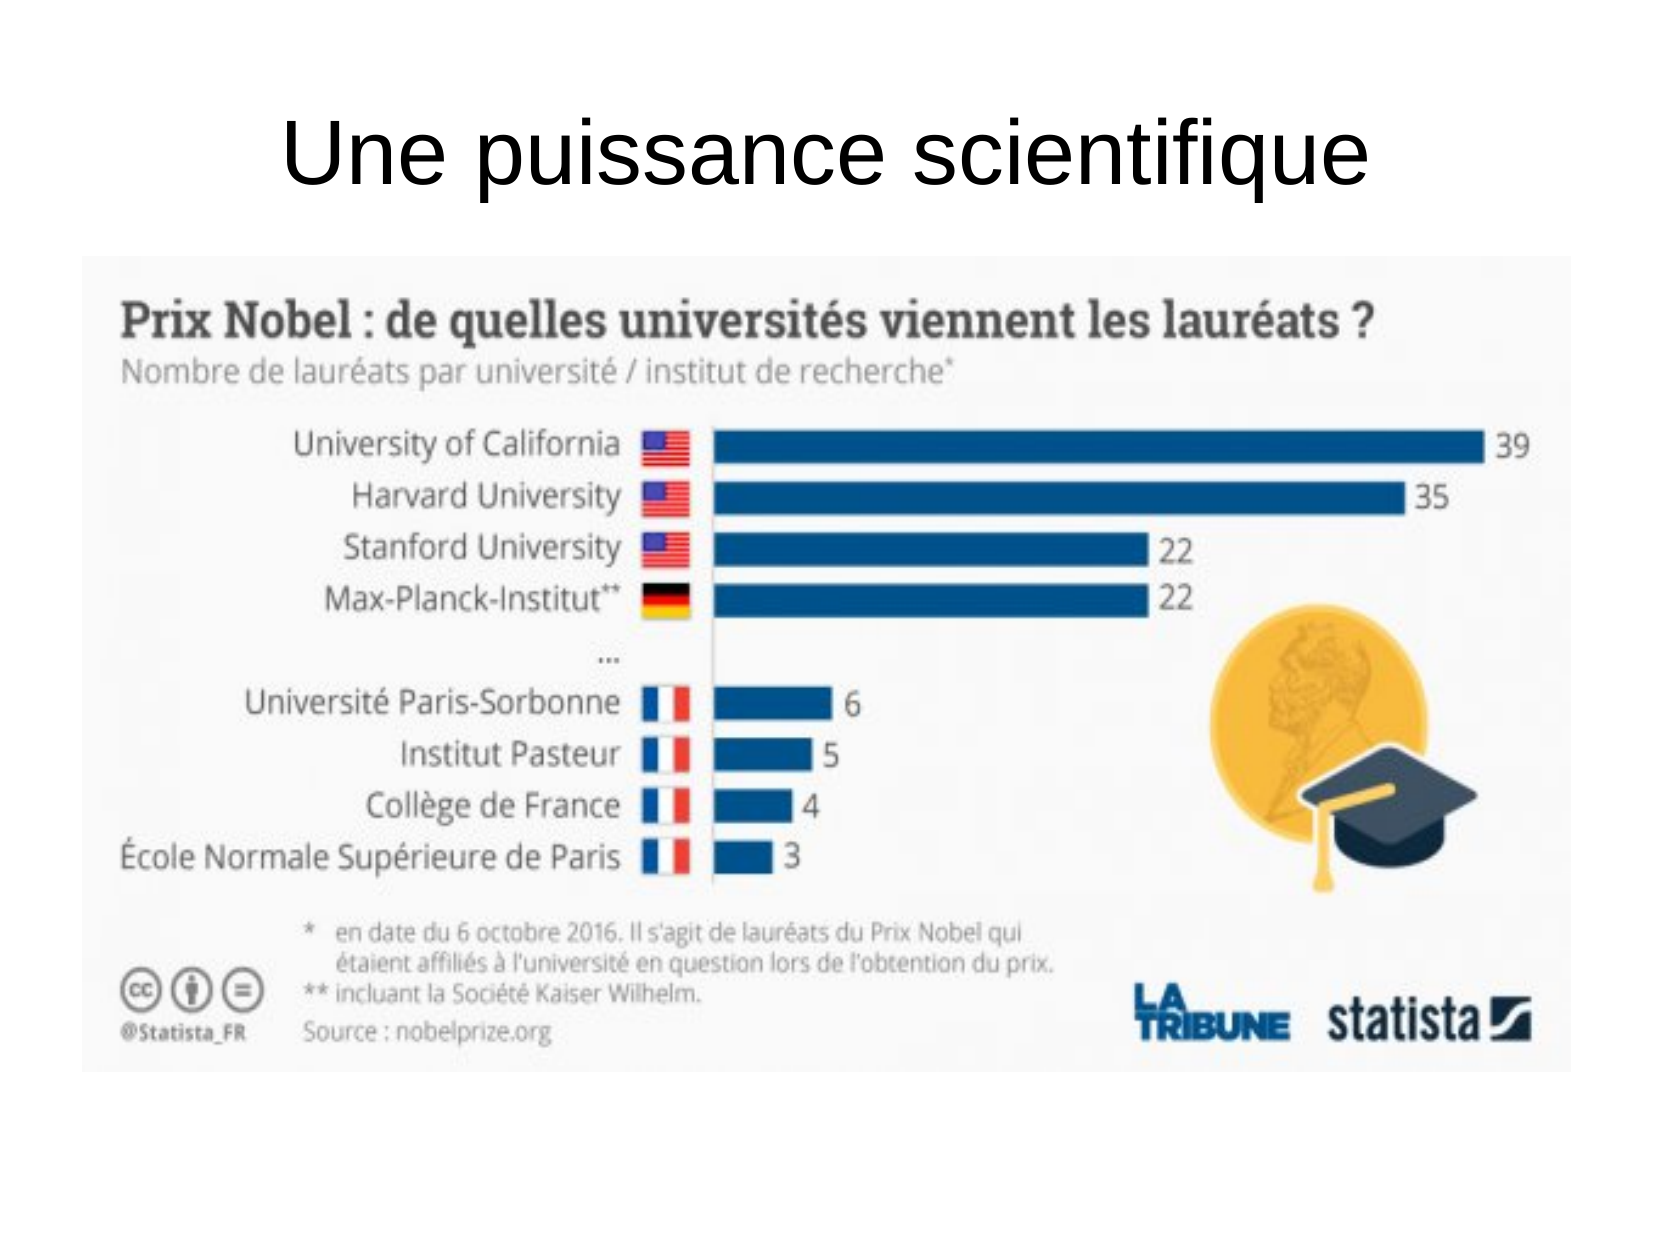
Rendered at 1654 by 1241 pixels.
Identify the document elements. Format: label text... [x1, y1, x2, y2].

title Une puissance scientifique [82, 49, 1571, 256]
picture [82, 256, 1571, 1072]
